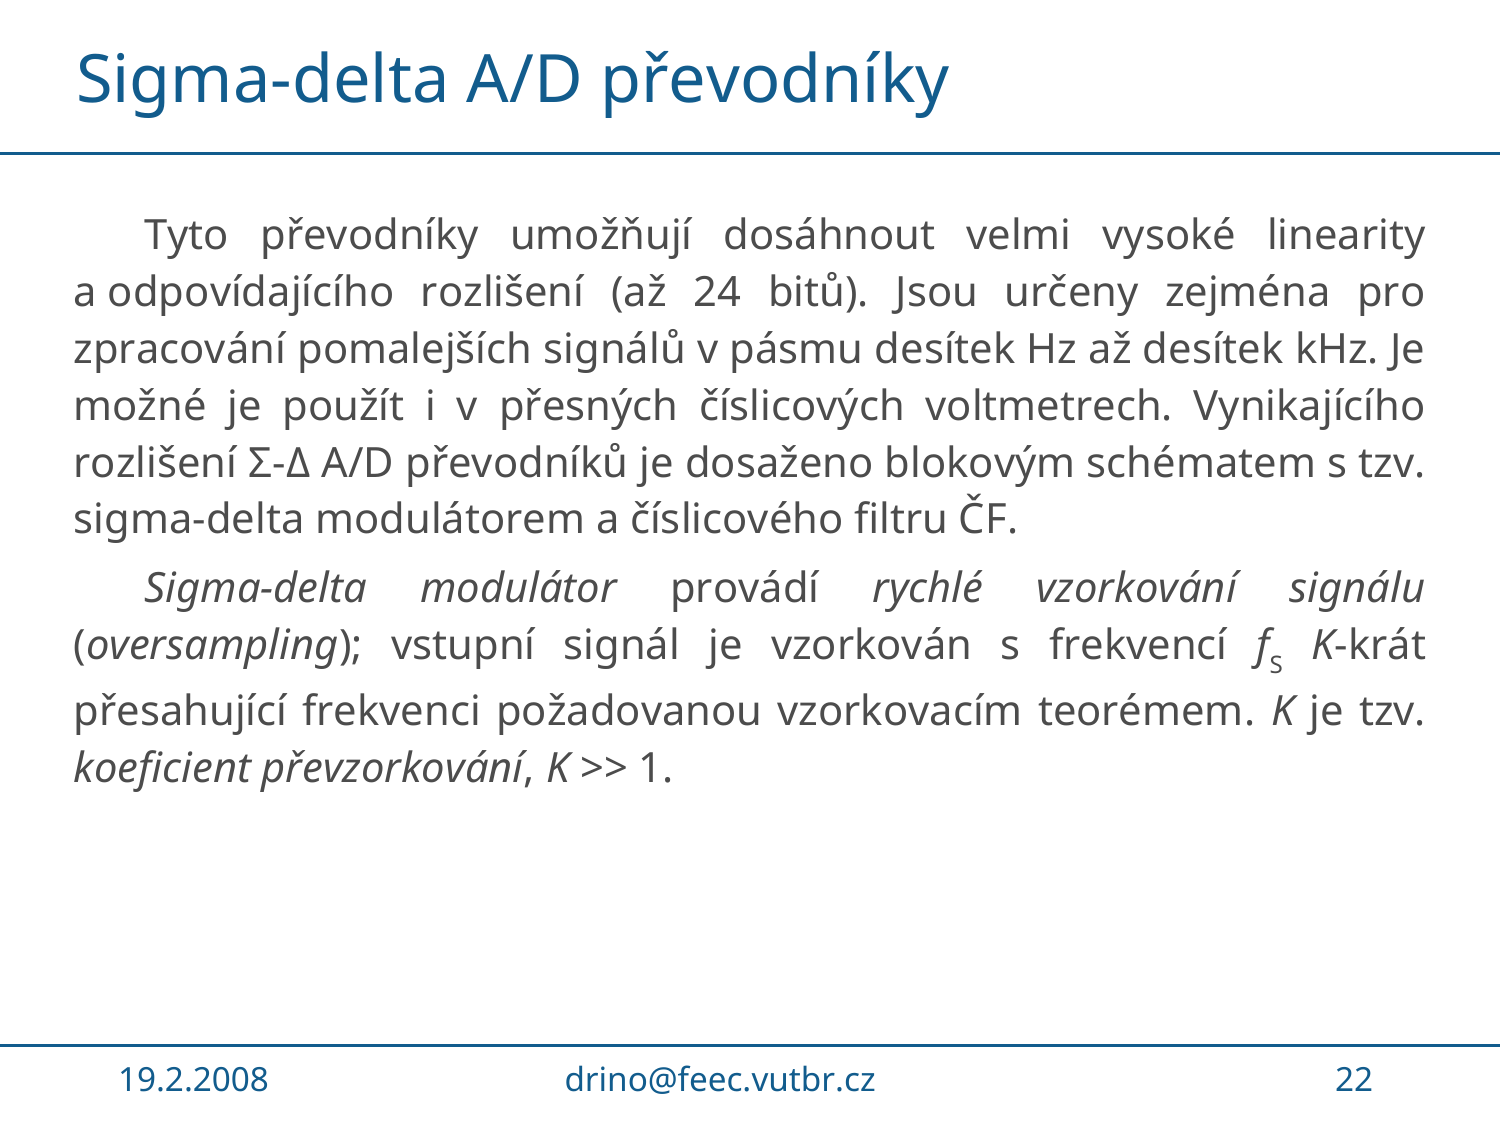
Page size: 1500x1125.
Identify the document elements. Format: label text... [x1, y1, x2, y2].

text_box drino@feec.vutbr.cz [454, 1049, 987, 1125]
text_box 19.2.2008 [103, 1049, 432, 1125]
title Sigma-delta A/D převodníky [0, 0, 1500, 152]
text_box Tyto převodníky umožňují dosáhnout velmi vysoké linearity a odpovídajícího rozlišení (až 24 bitů). Jsou určeny zejména pro zpracování pomalejších signálů v pásmu desítek Hz až desítek kHz. Je možné je použít i v přesných číslicových voltmetrech. Vynikajícího rozlišení Σ-Δ A/D převodníků je dosaženo blokovým schématem s tzv. sigma-delta modulátorem a číslicového filtru ČF. Sigma-delta modulátor provádí rychlé vzorkování signálu (oversampling); vstupní signál je vzorkován s frekvencí fS K-krát přesahující frekvenci požadovanou vzorkovacím teorémem. K je tzv. koeficient převzorkování, K >> 1. [59, 196, 1442, 803]
text_box 20 [1075, 1049, 1388, 1125]
